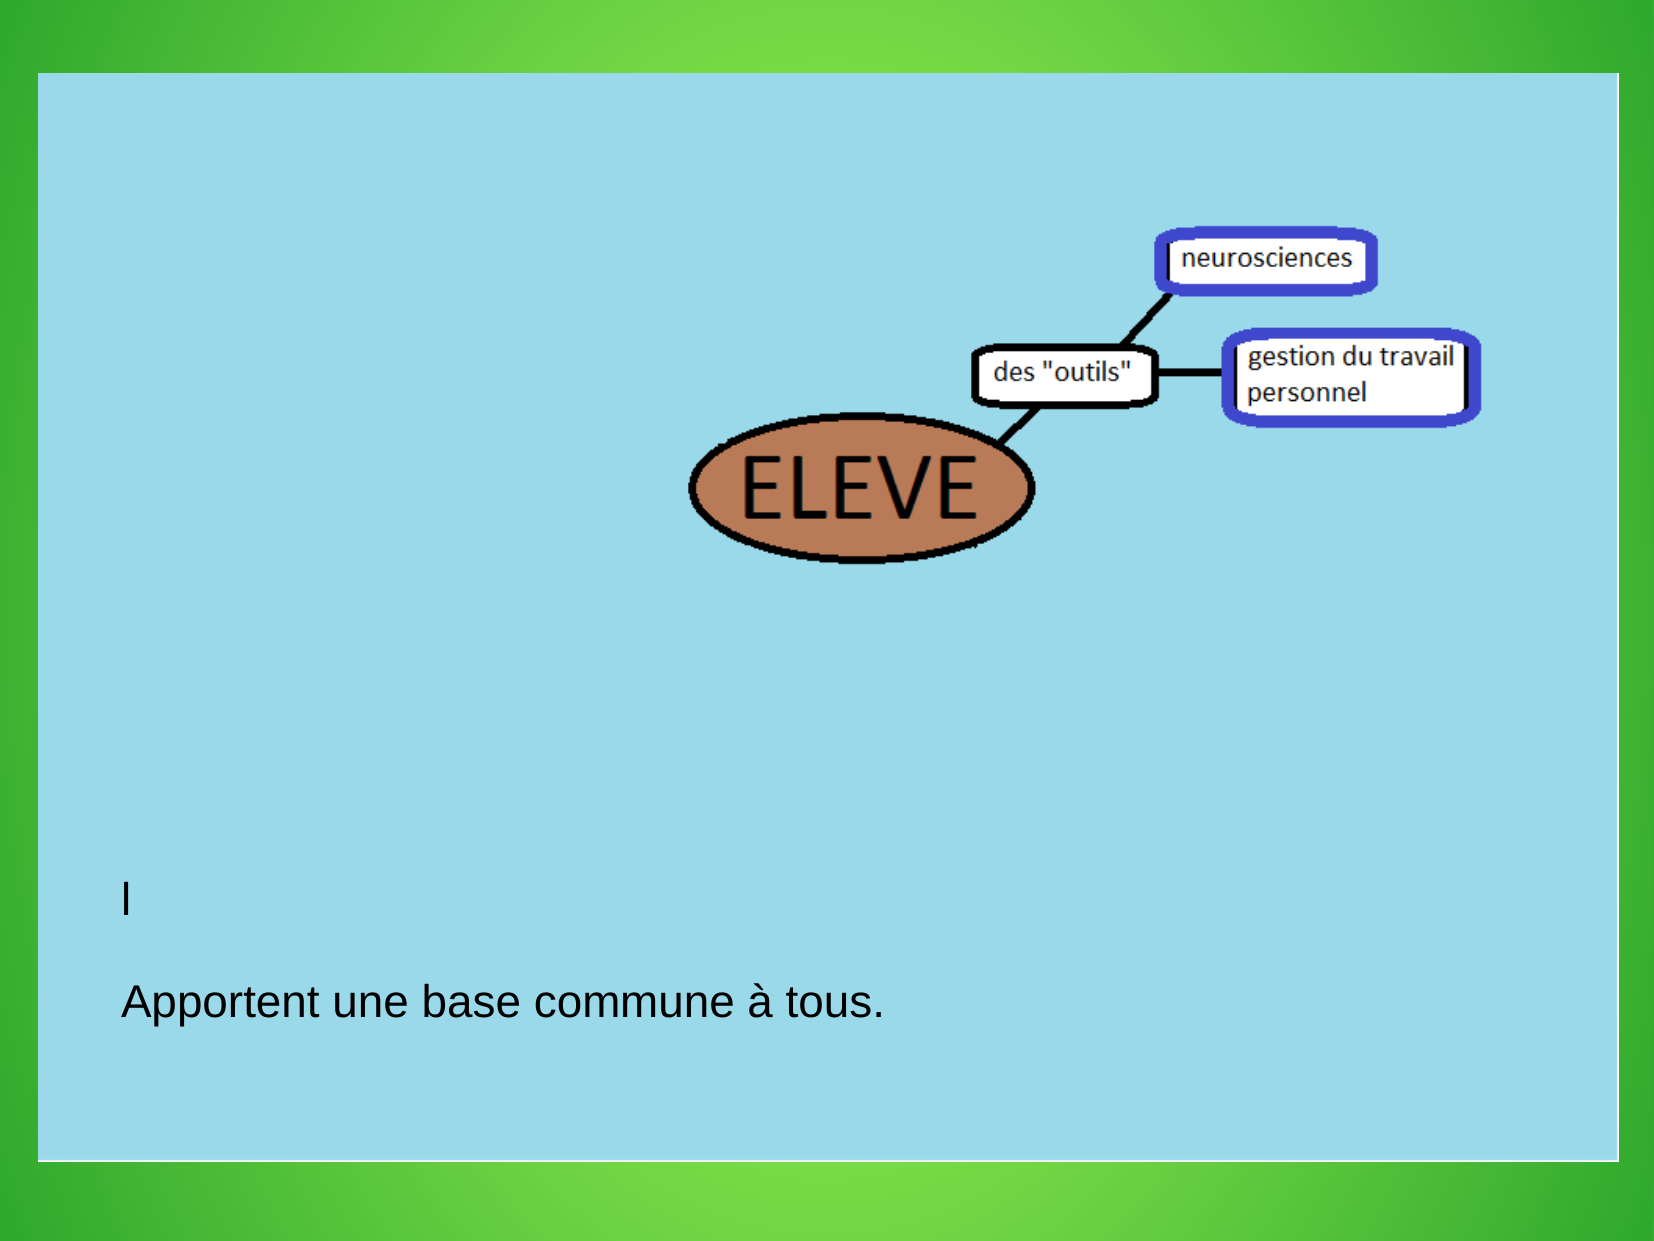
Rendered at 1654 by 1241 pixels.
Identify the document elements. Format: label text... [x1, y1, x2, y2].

picture [38, 73, 1619, 1162]
text_box l Apportent une base commune à tous. [106, 661, 1536, 1078]
